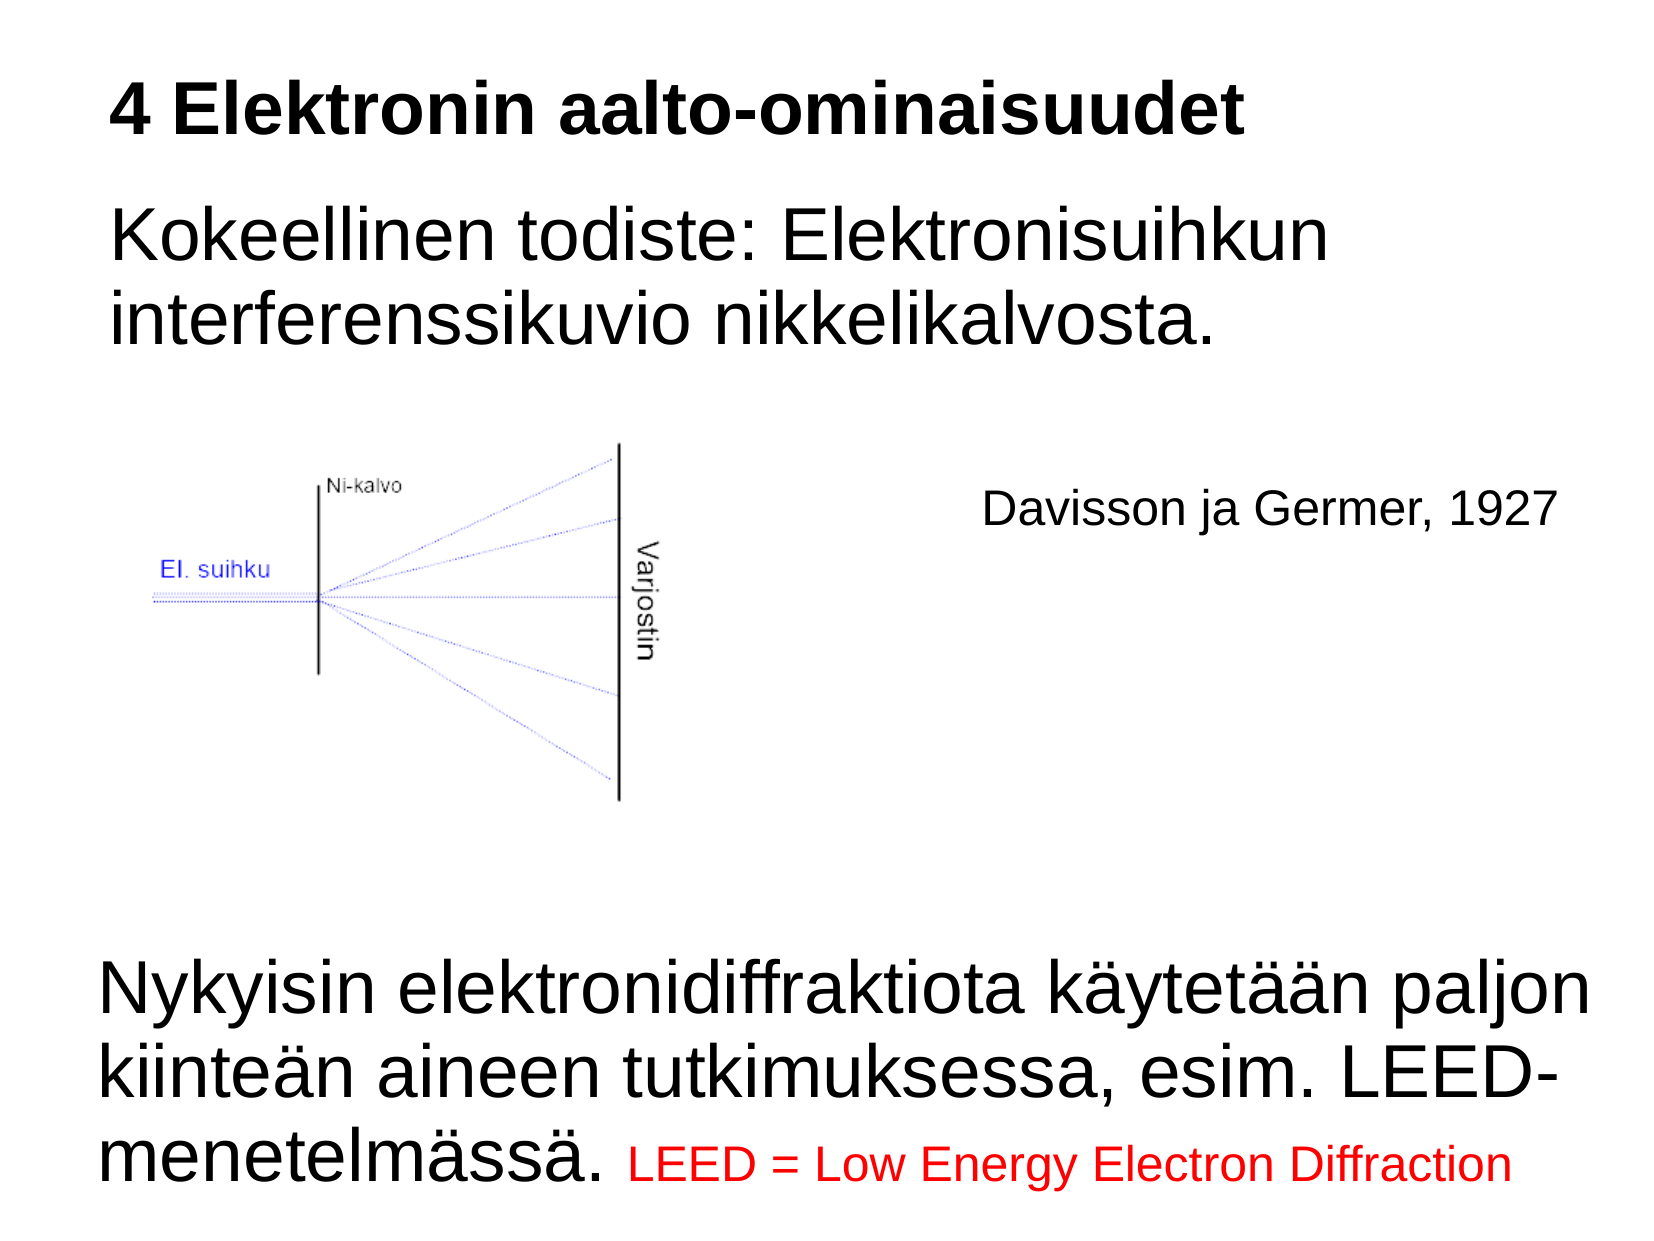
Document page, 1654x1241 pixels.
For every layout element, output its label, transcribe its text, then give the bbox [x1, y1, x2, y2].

text_box Nykyisin elektronidiffraktiota käytetään paljon kiinteän aineen tutkimuksessa, esim. LEED-menetelmässä. LEED = Low Energy Electron Diffraction [82, 937, 1641, 1205]
text_box 4 Elektronin aalto-ominaisuudet Kokeellinen todiste: Elektronisuihkun interferenssikuvio nikkelikalvosta. [94, 59, 1501, 494]
picture [116, 389, 745, 828]
text_box Davisson ja Germer, 1927 [966, 472, 1607, 745]
